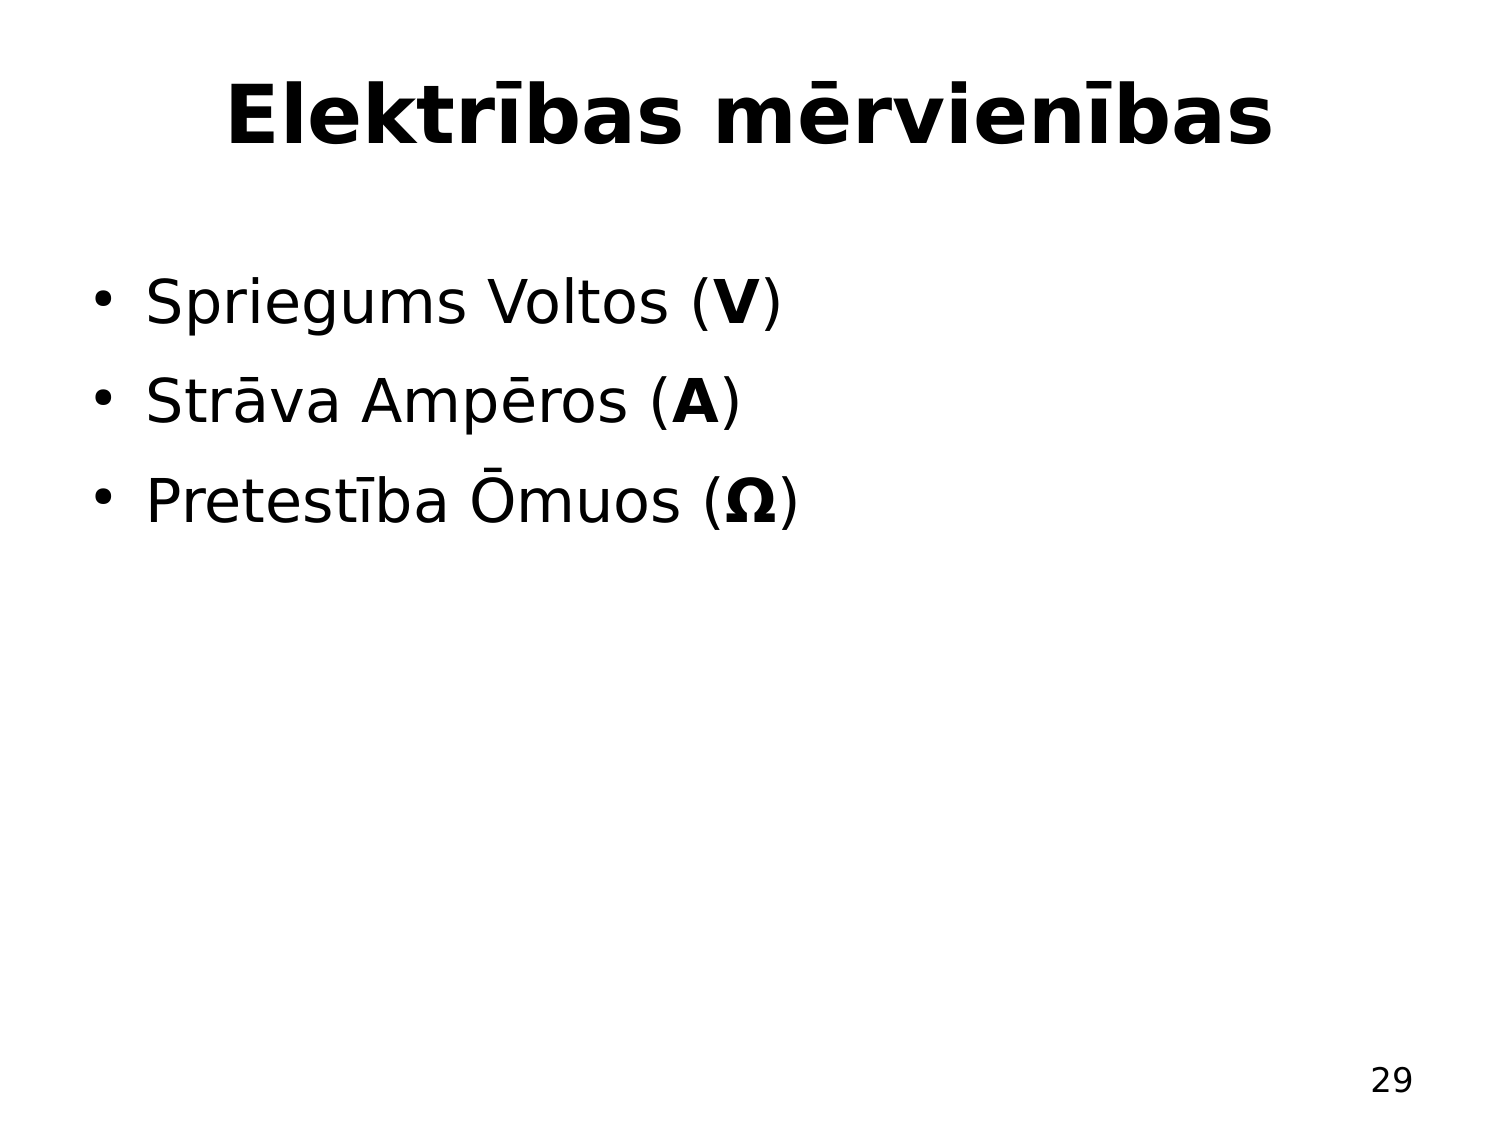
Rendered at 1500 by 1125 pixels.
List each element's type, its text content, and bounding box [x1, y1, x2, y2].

list Spriegums Voltos (V) Strāva Ampēros (A) Pretestība Ōmuos (Ω) [75, 263, 1425, 916]
title Elektrības mērvienības [75, 44, 1425, 177]
